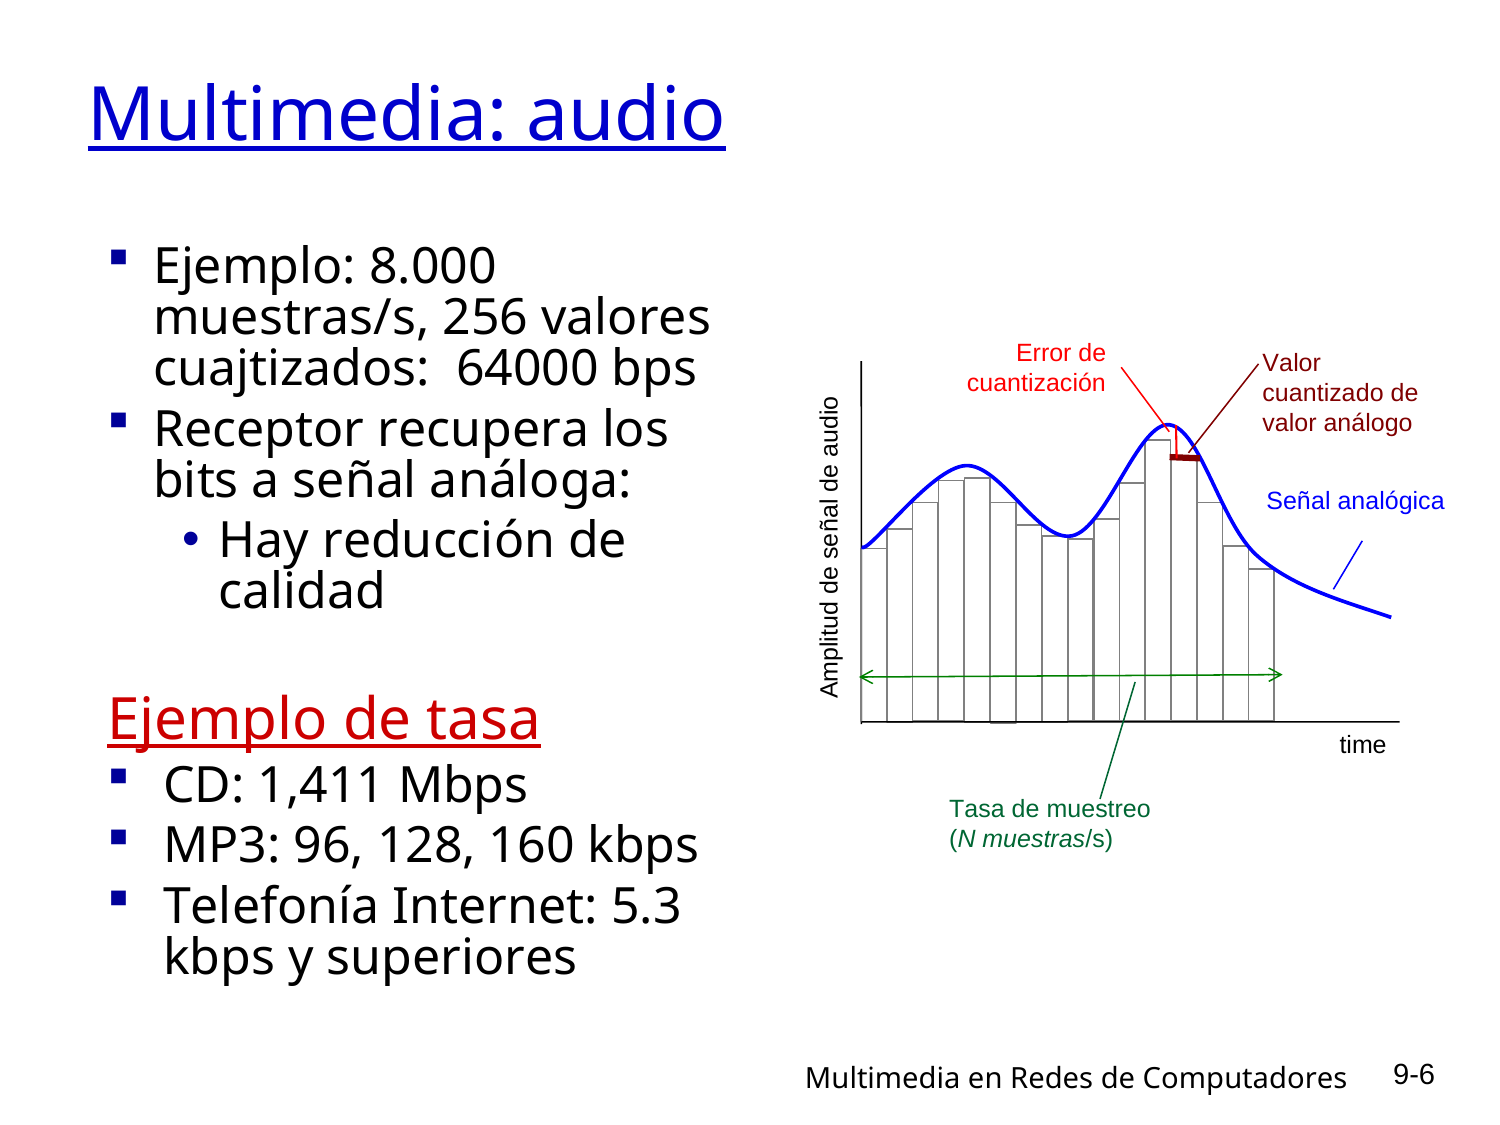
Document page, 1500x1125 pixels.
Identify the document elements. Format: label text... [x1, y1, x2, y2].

text_box Tasa de muestreo (N muestras/s) [934, 785, 1215, 861]
title Multimedia: audio [87, 17, 1268, 206]
text_box time [1324, 721, 1402, 767]
text_box Error de cuantización [939, 329, 1122, 405]
text_box Ejemplo: 8.000 muestras/s, 256 valores cuajtizados: 64000 bps Receptor recupera los bits a señal análoga: Hay reducción de calidad Ejemplo de tasa CD: 1,411 Mbps MP3: 96, 128, 160 kbps Telefonía Internet: 5.3 kbps y superiores [92, 235, 773, 998]
text_box Amplitud de señal de audio [805, 381, 850, 714]
text_box Valor cuantizado de valor análogo [1247, 339, 1440, 445]
text_box Señal analógica [1251, 477, 1461, 523]
